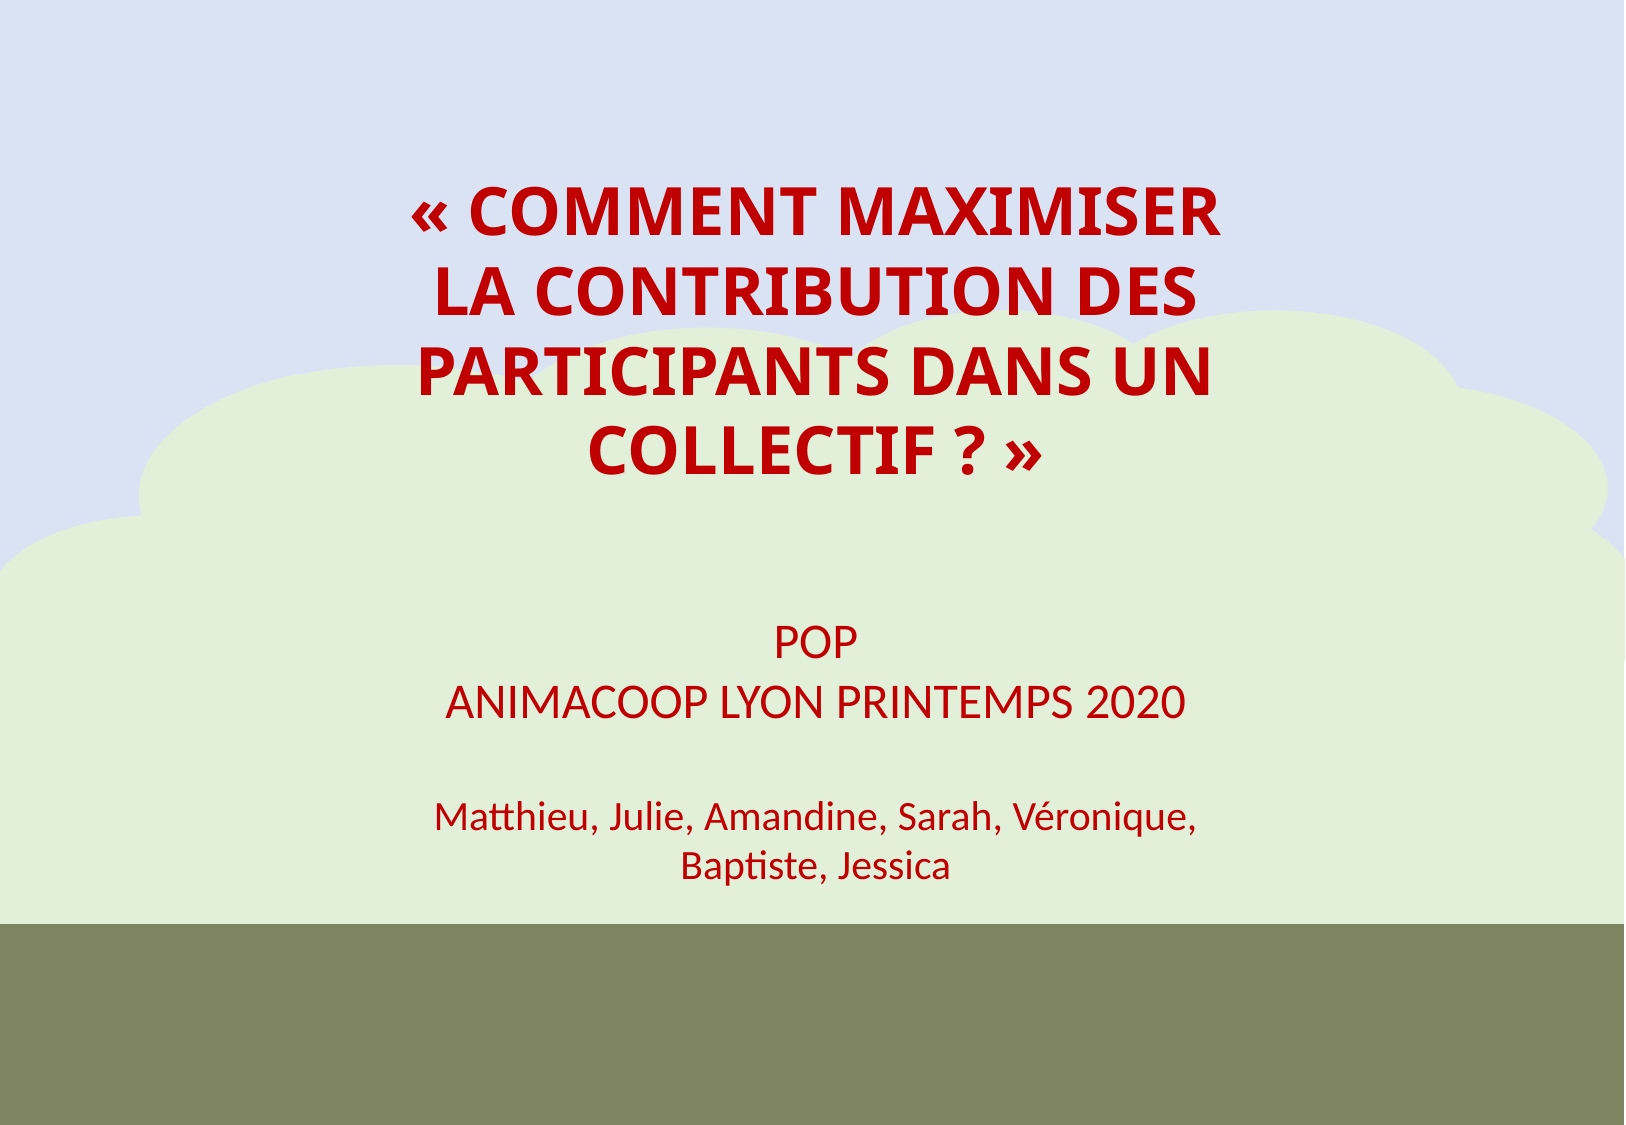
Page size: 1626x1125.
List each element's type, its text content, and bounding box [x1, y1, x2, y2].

text_box « COMMENT MAXIMISER LA CONTRIBUTION DES PARTICIPANTS DANS UN COLLECTIF ? » POP ANIMACOOP LYON PRINTEMPS 2020 Matthieu, Julie, Amandine, Sarah, Véronique, Baptiste, Jessica [393, 161, 1238, 1096]
picture [0, 0, 1625, 1125]
